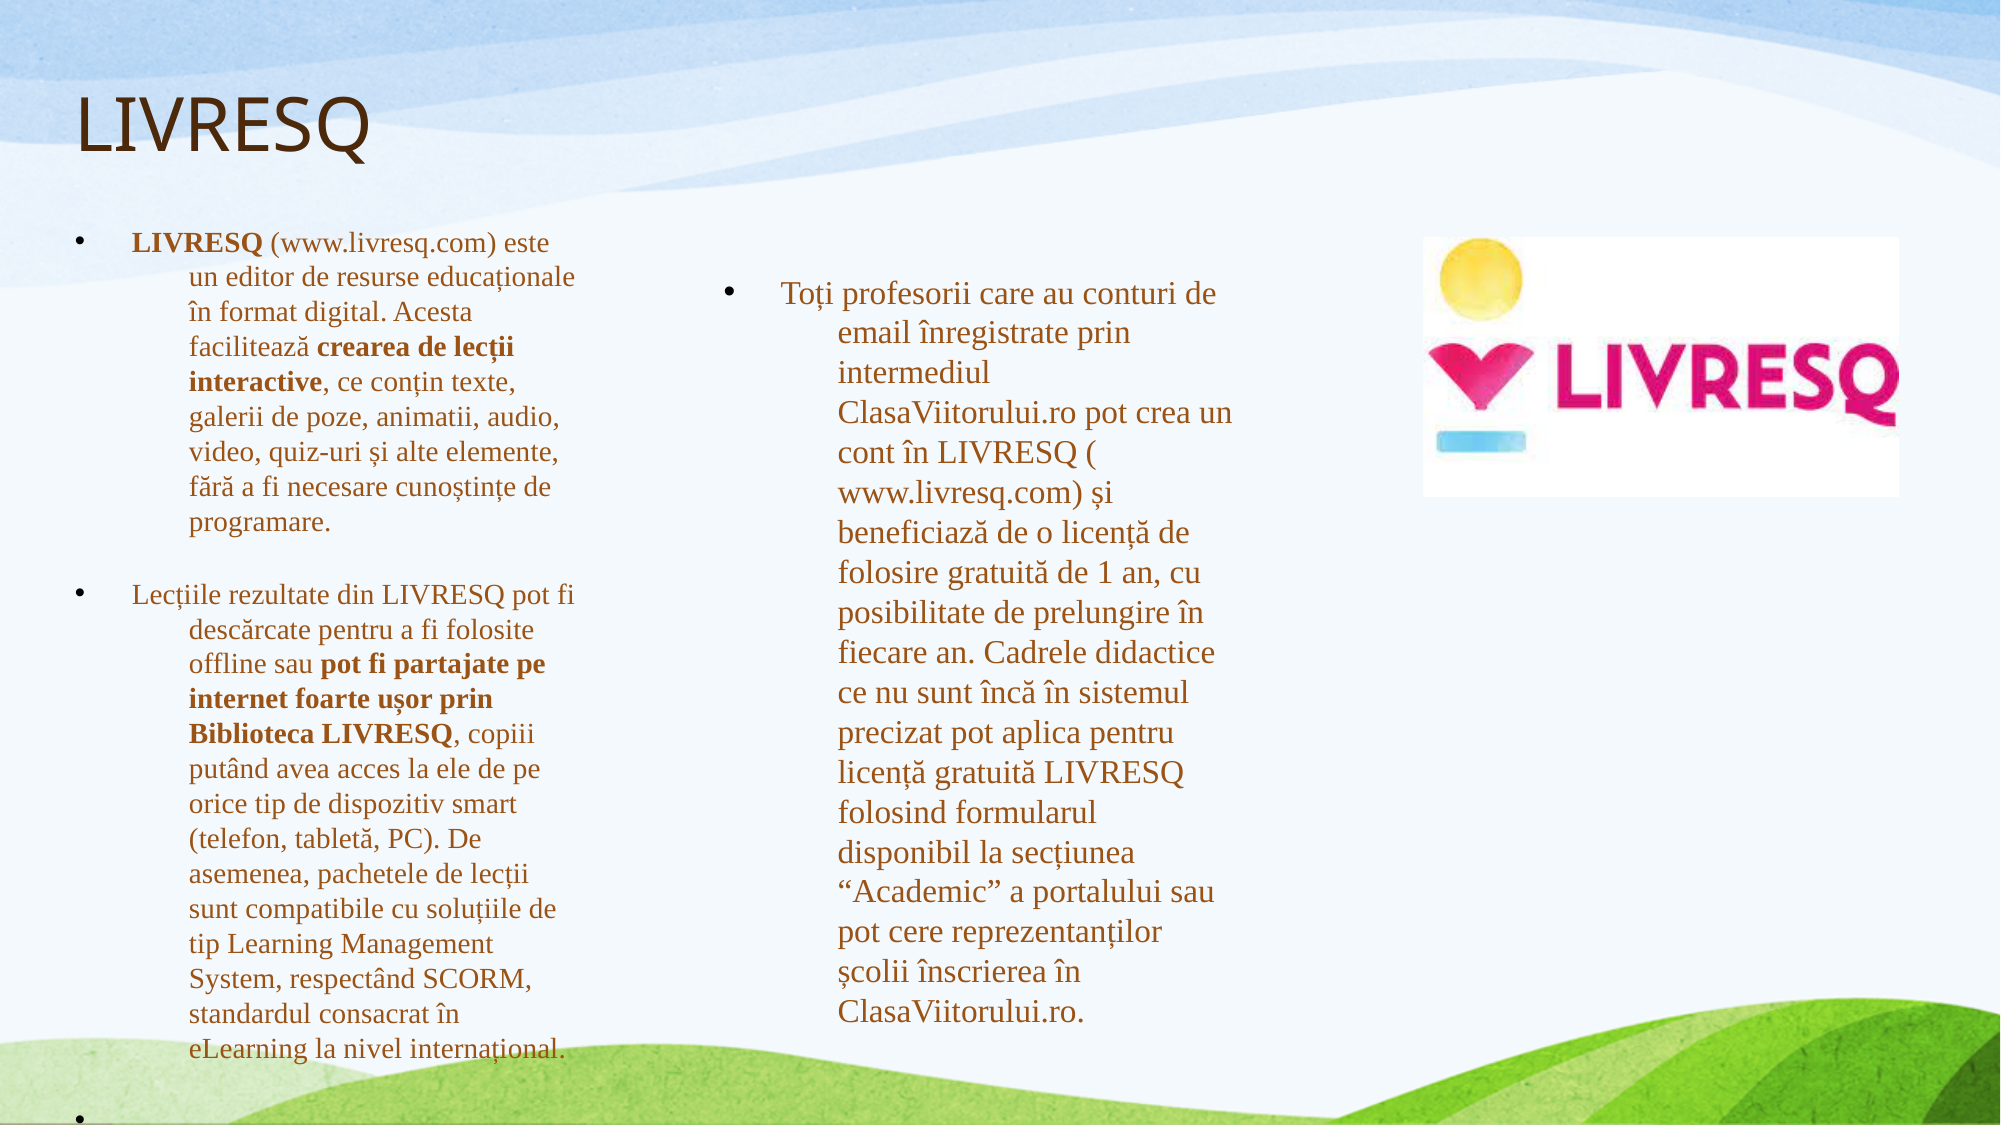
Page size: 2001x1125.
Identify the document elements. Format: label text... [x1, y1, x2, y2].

list Toți profesorii care au conturi de email înregistrate prin intermediul ClasaViitorului.ro pot crea un cont în LIVRESQ (www.livresq.com) și beneficiază de o licență de folosire gratuită de 1 an, cu posibilitate de prelungire în fiecare an. Cadrele didactice ce nu sunt încă în sistemul precizat pot aplica pentru licență gratuită LIVRESQ folosind formularul disponibil la secțiunea “Academic” a portalului sau pot cere reprezentanților școlii înscrierea în ClasaViitorului.ro. [708, 263, 1251, 731]
list LIVRESQ (www.livresq.com) este un editor de resurse educaționale în format digital. Acesta facilitează crearea de lecții interactive, ce conțin texte, galerii de poze, animatii, audio, video, quiz-uri și alte elemente, fără a fi necesare cunoștințe de programare. Lecțiile rezultate din LIVRESQ pot fi descărcate pentru a fi folosite offline sau pot fi partajate pe internet foarte ușor prin Biblioteca LIVRESQ, copiii putând avea acces la ele de pe orice tip de dispozitiv smart (telefon, tabletă, PC). De asemenea, pachetele de lecții sunt compatibile cu soluțiile de tip Learning Management System, respectând SCORM, standardul consacrat în eLearning la nivel internațional. [59, 215, 602, 683]
picture [0, 0, 2001, 1125]
title LIVRESQ [59, 0, 1761, 176]
